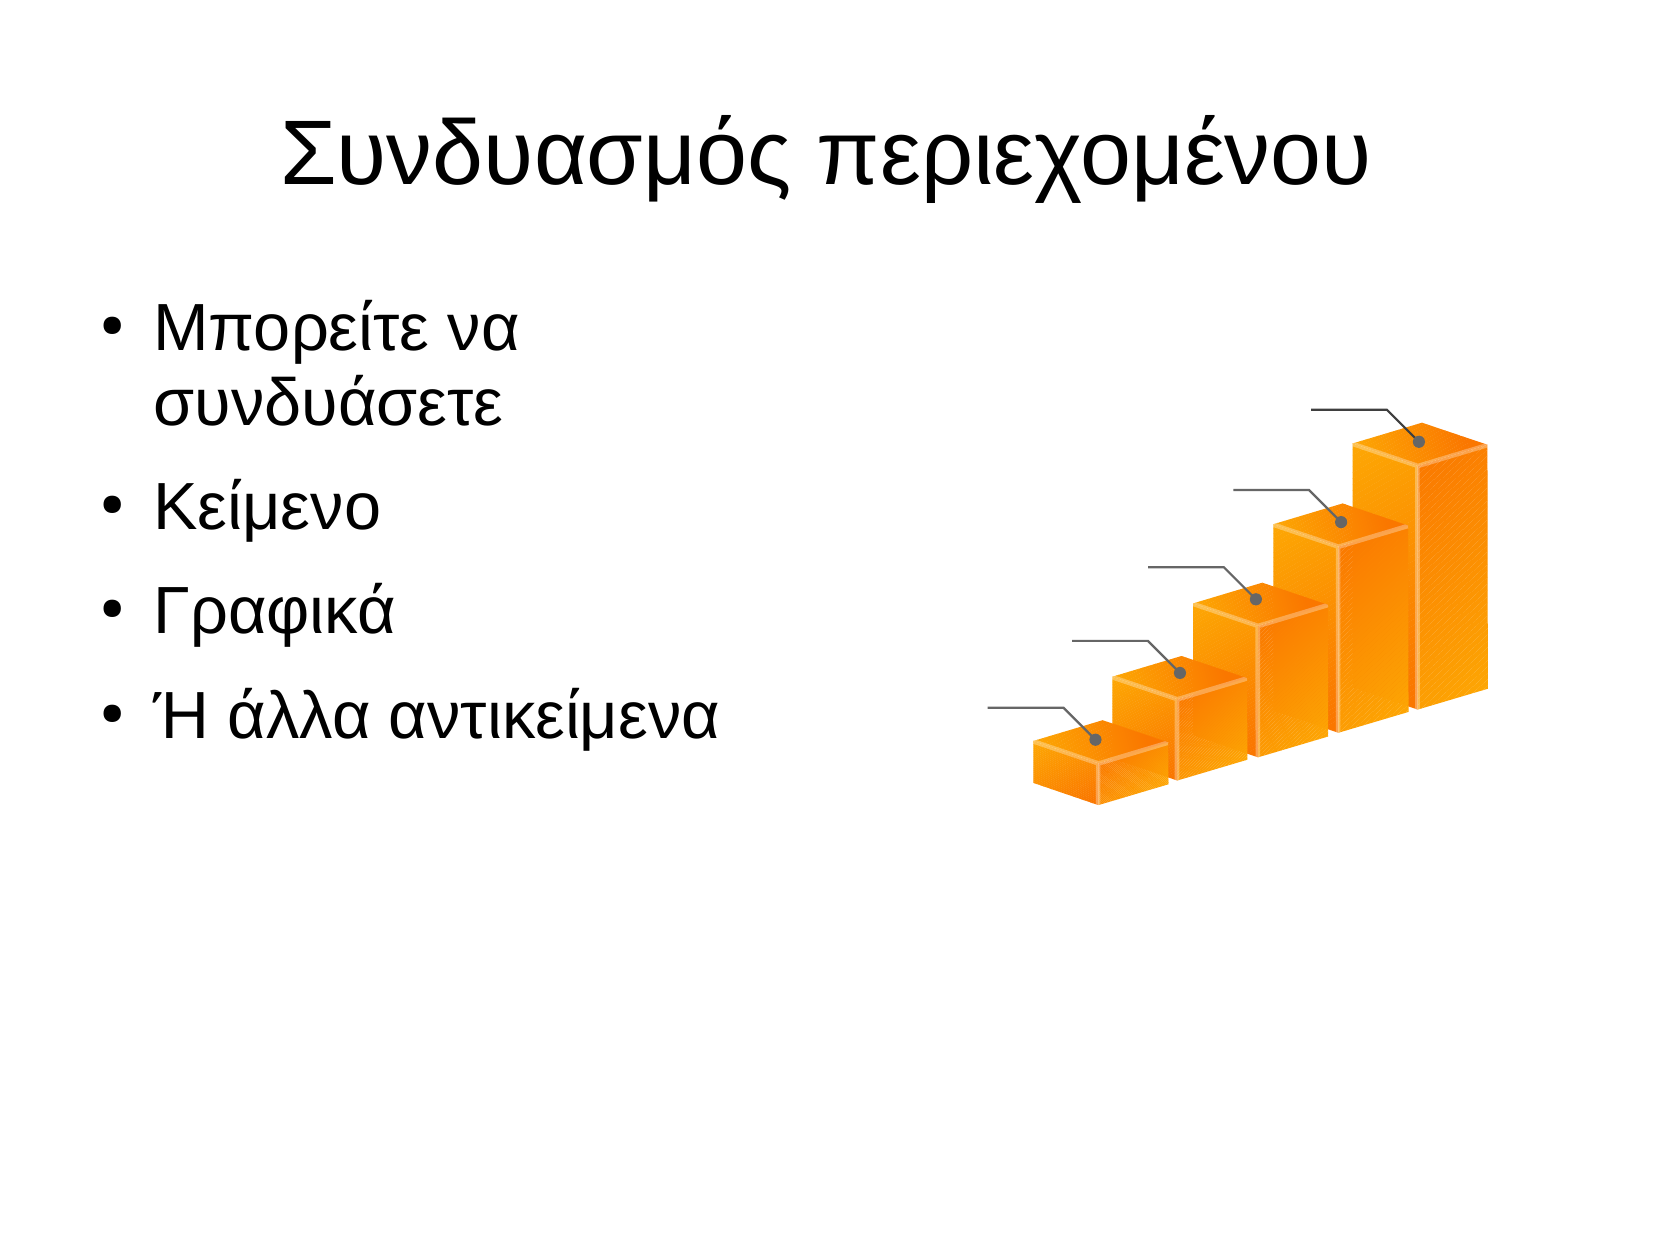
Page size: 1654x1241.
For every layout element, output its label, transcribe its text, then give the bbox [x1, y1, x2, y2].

list Μπορείτε να συνδυάσετε Κείμενο Γραφικά Ή άλλα αντικείμενα [82, 290, 809, 1010]
picture [980, 380, 1517, 827]
title Συνδυασμός περιεχομένου [82, 49, 1571, 257]
